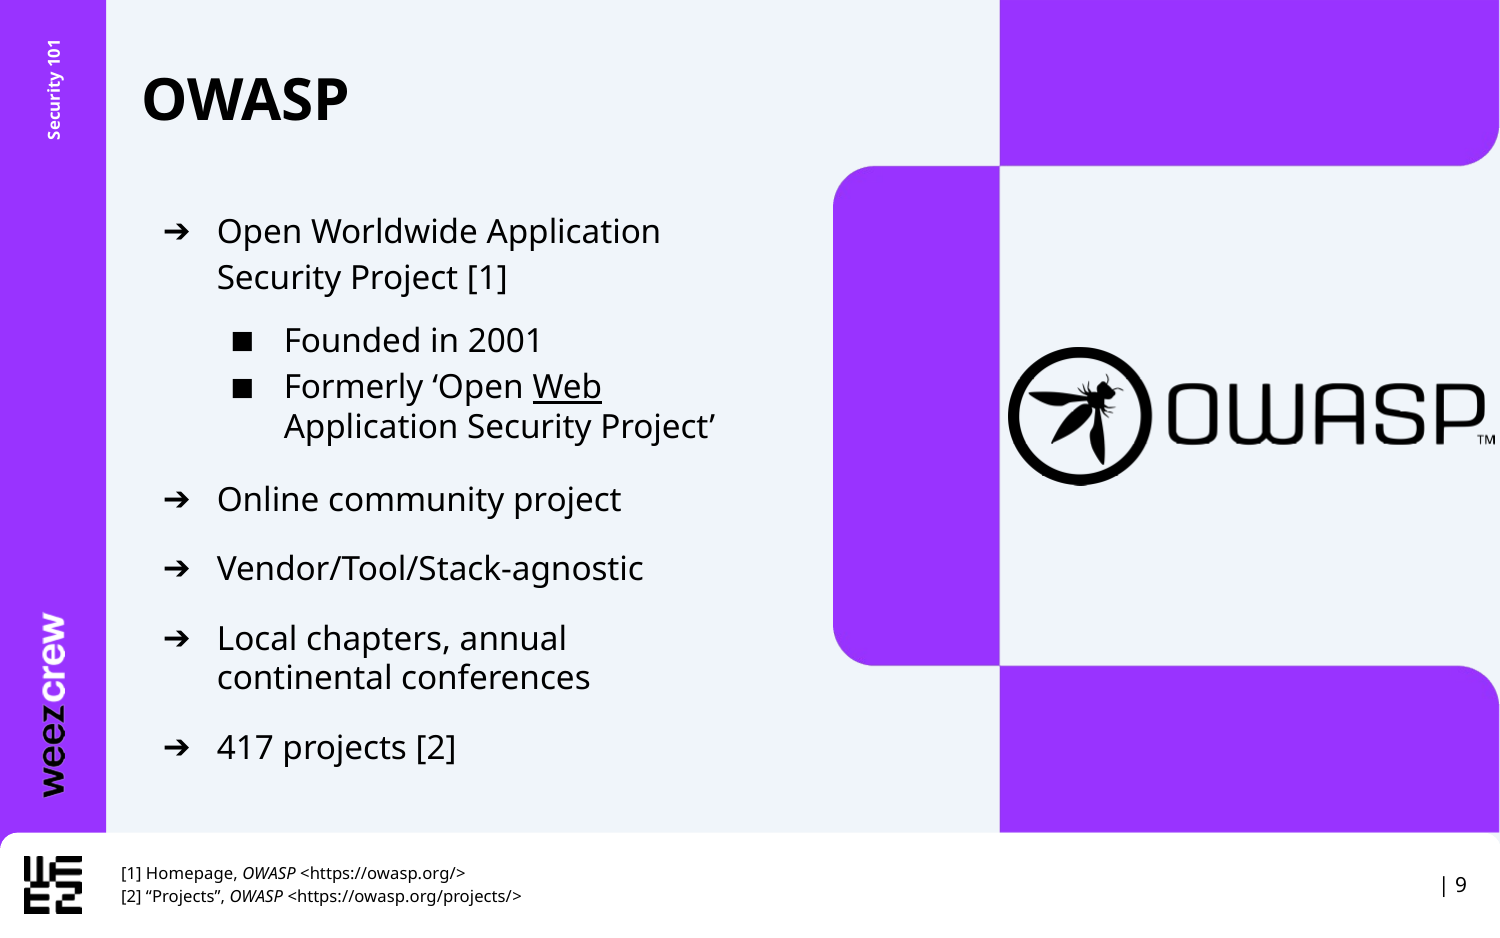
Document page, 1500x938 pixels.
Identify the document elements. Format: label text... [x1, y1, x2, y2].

picture [43, 612, 65, 798]
slide_number | <number> [1394, 850, 1482, 922]
title OWASP [126, 24, 806, 170]
picture [833, 0, 1500, 833]
picture [24, 856, 82, 914]
list Open Worldwide Application Security Project [1] Founded in 2001 Formerly ‘Open Web Application Security Project’ Online community project Vendor/Tool/Stack-agnostic Local chapters, annual continental conferences 417 projects [2] [126, 188, 750, 809]
title Security 101 [0, 24, 107, 497]
subtitle [1] Homepage, OWASP <https://owasp.org/> [2] “Projects”, OWASP <https://owasp.org/projects/> [106, 832, 1394, 938]
